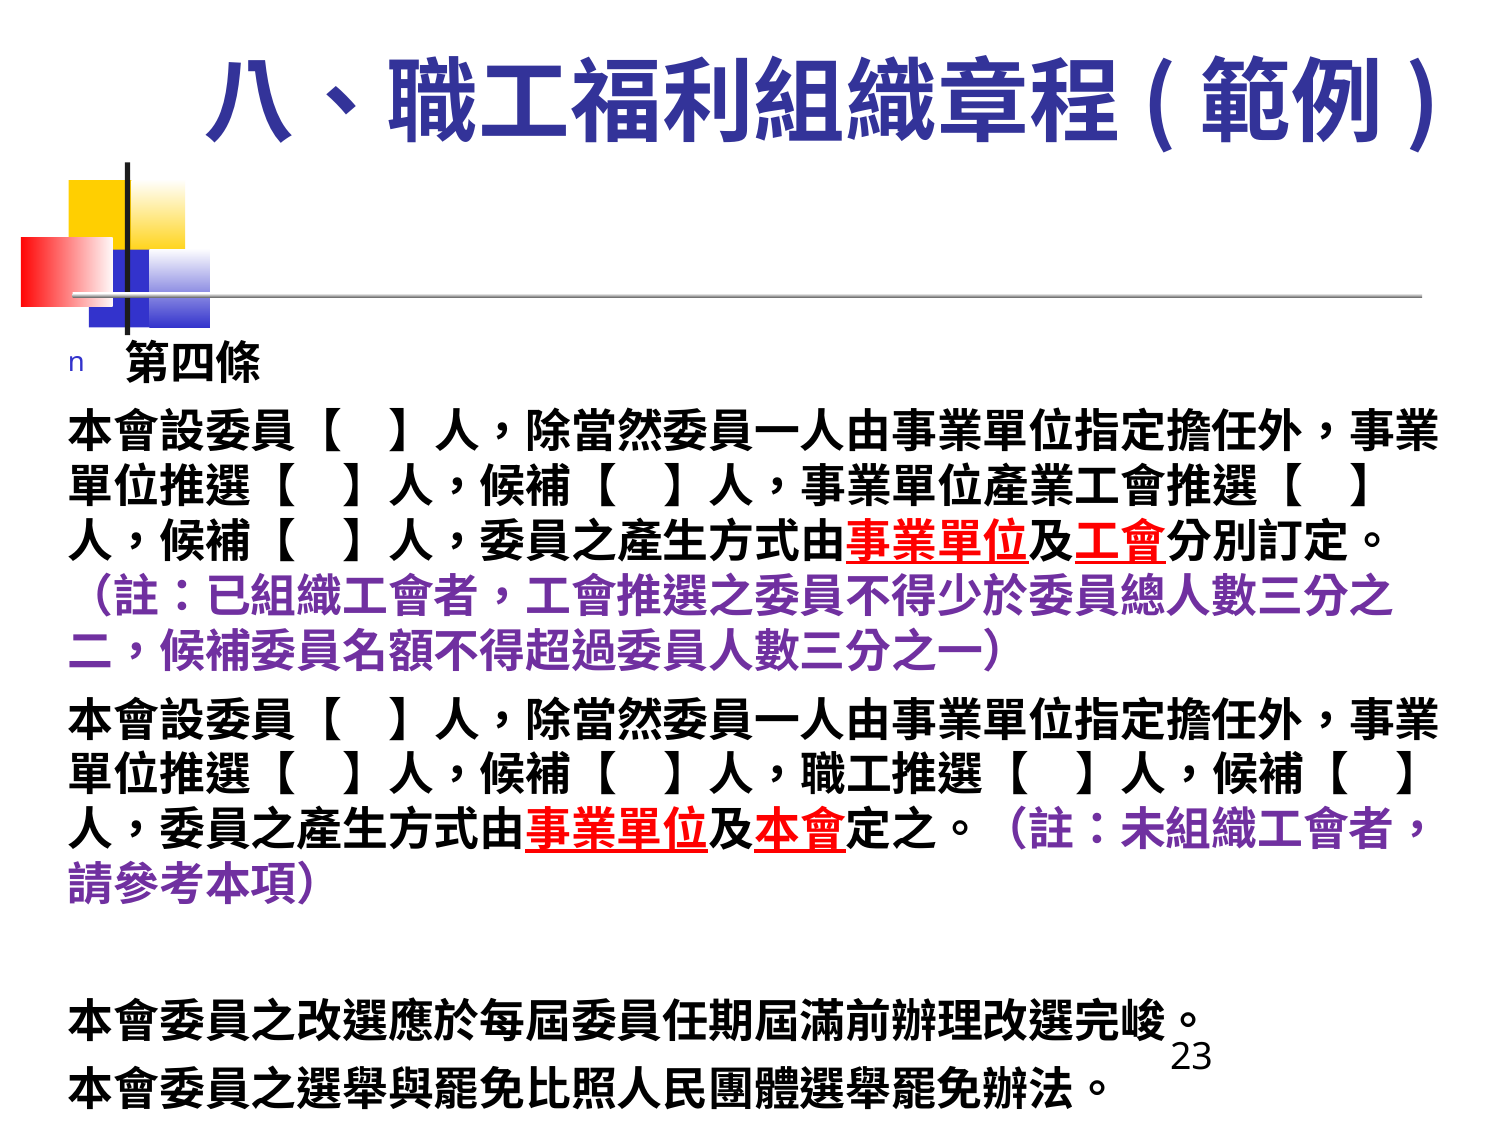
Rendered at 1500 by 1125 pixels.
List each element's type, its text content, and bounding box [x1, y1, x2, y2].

list 第四條 本會設委員【 】人，除當然委員一人由事業單位指定擔任外，事業單位推選【 】人，候補【 】人，事業單位產業工會推選【 】人，候補【 】人，委員之產生方式由事業單位及工會分別訂定。（註：已組織工會者，工會推選之委員不得少於委員總人數三分之二，候補委員名額不得超過委員人數三分之一） 本會設委員【 】人，除當然委員一人由事業單位指定擔任外，事業單位推選【 】人，候補【 】人，職工推選【 】人，候補【 】人，委員之產生方式由事業單位及本會定之。（註：未組織工會者，請參考本項） 本會委員之改選應於每屆委員任期屆滿前辦理改選完峻。 本會委員之選舉與罷免比照人民團體選舉罷免辦法。 [53, 326, 1459, 1106]
title 八、職工福利組織章程(範例) [188, 35, 1468, 275]
slide_number <編號> [1155, 1024, 1468, 1100]
